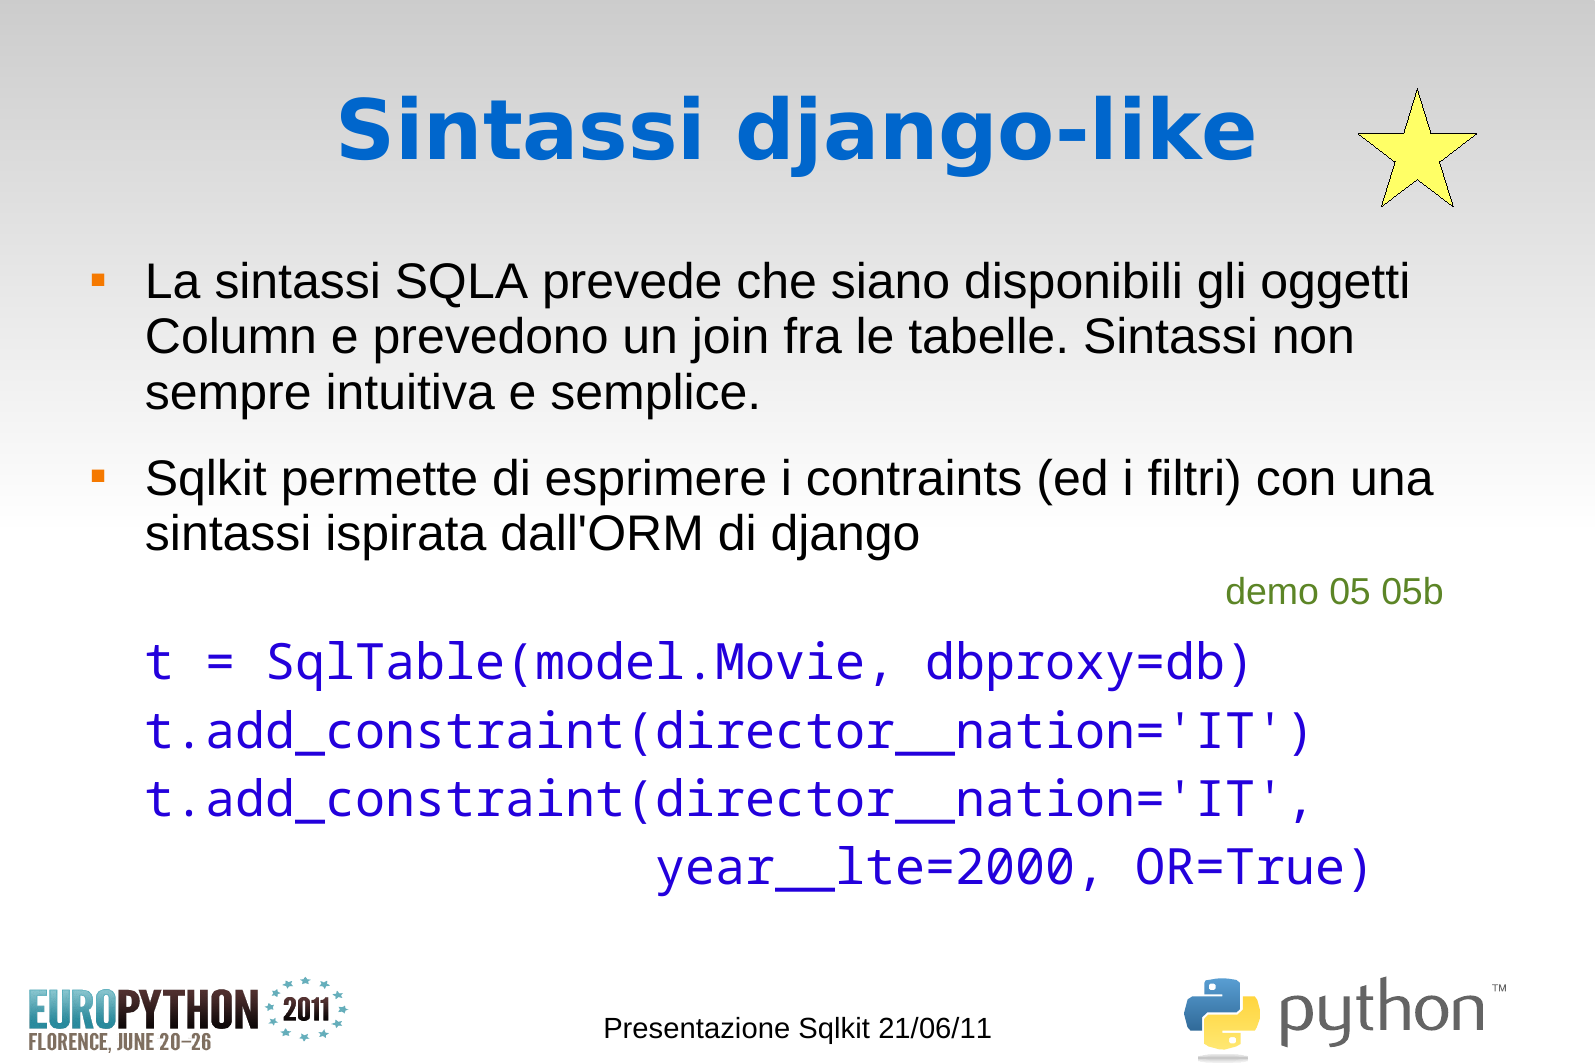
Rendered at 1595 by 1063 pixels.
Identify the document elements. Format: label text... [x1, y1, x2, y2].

title Sintassi django-like [79, 49, 1515, 213]
text_box demo 05 05b [1210, 563, 1459, 621]
list La sintassi SQLA prevede che siano disponibili gli oggetti Column e prevedono un join fra le tabelle. Sintassi non sempre intuitiva e semplice. Sqlkit permette di esprimere i contraints (ed i filtri) con una sintassi ispirata dall'ORM di django t = SqlTable(model.Movie, dbproxy=db) t.add_constraint(director__nation='IT') t.add_constraint(director__nation='IT', year__lte=2000, OR=True) [74, 253, 1510, 940]
picture [29, 974, 355, 1058]
text_box [1358, 88, 1477, 207]
